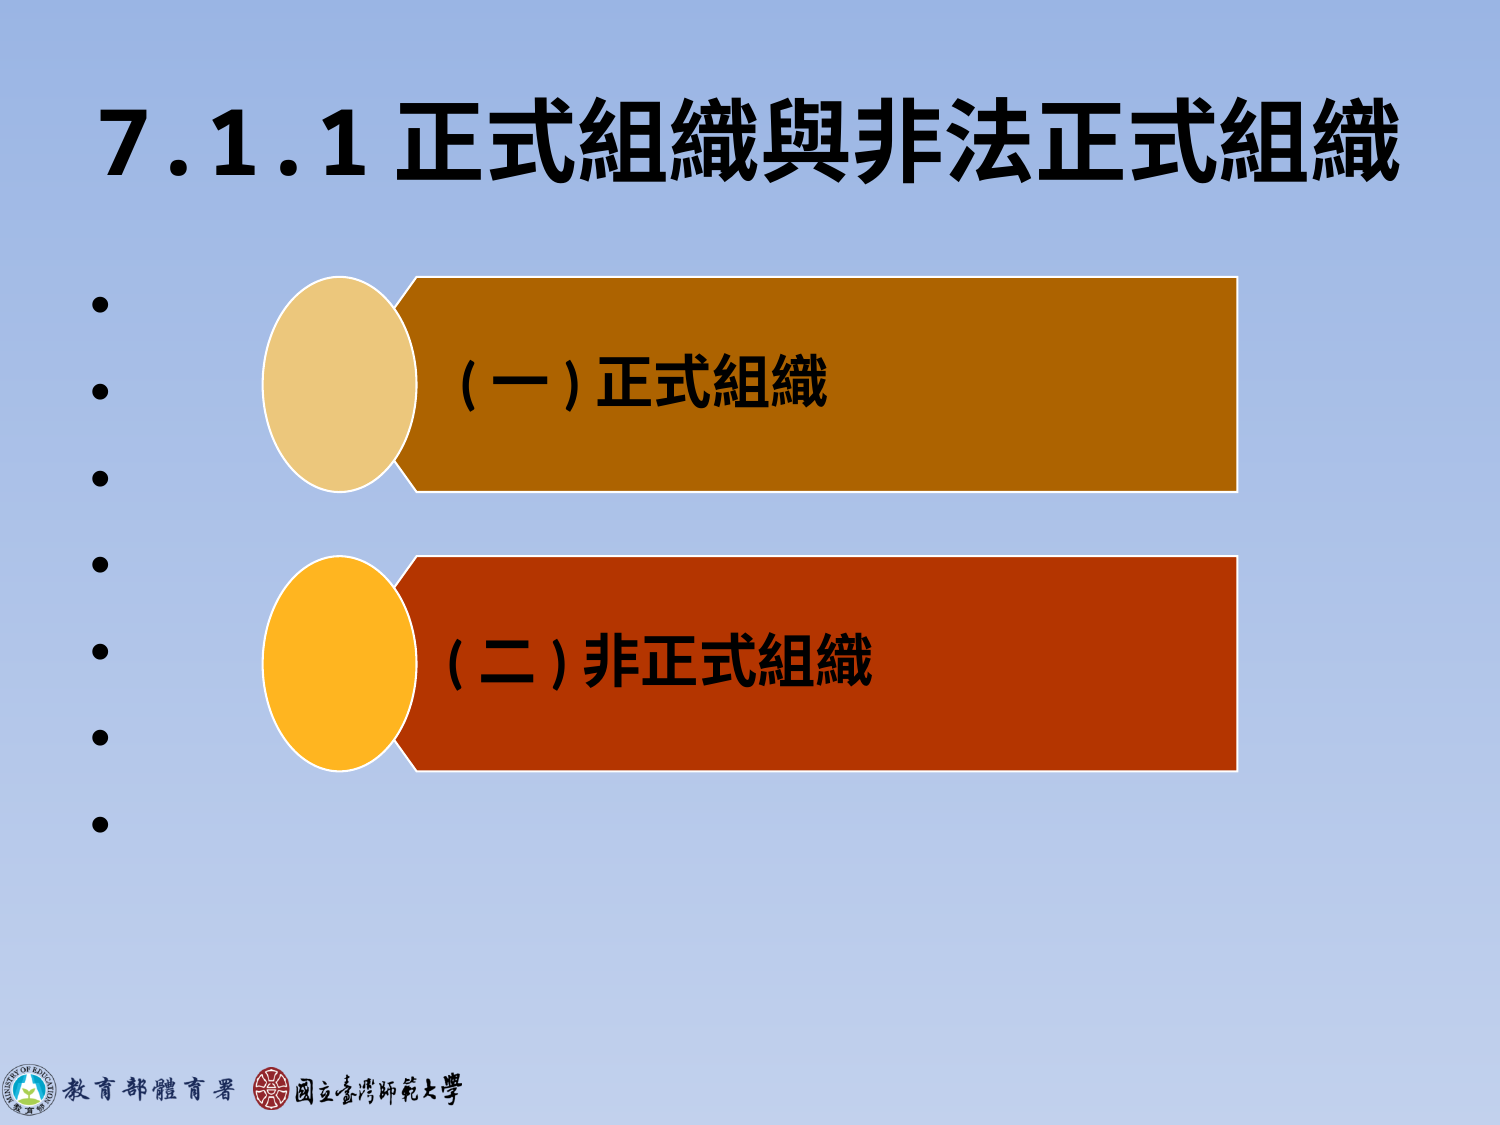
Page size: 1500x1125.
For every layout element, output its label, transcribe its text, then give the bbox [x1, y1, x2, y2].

text_box (一)正式組織 [394, 276, 1238, 492]
list [75, 262, 1426, 1005]
text_box [262, 556, 417, 772]
text_box (二)非正式組織 [394, 556, 1238, 772]
title 7.1.1正式組織與非法正式組織 [75, 45, 1426, 233]
text_box [262, 276, 417, 493]
